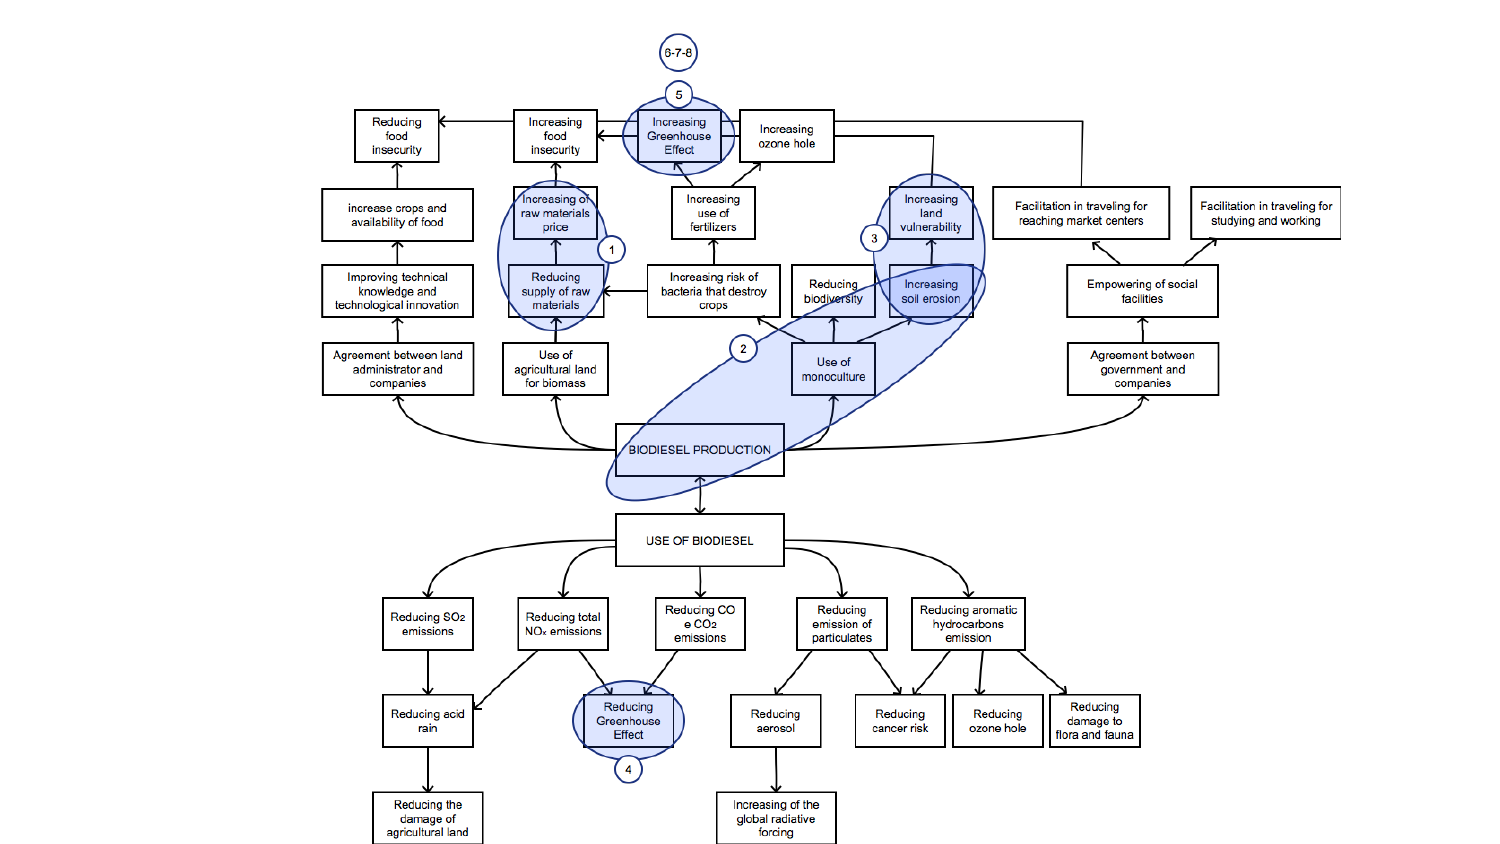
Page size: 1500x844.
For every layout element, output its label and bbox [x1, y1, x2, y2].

picture [310, 0, 1341, 844]
